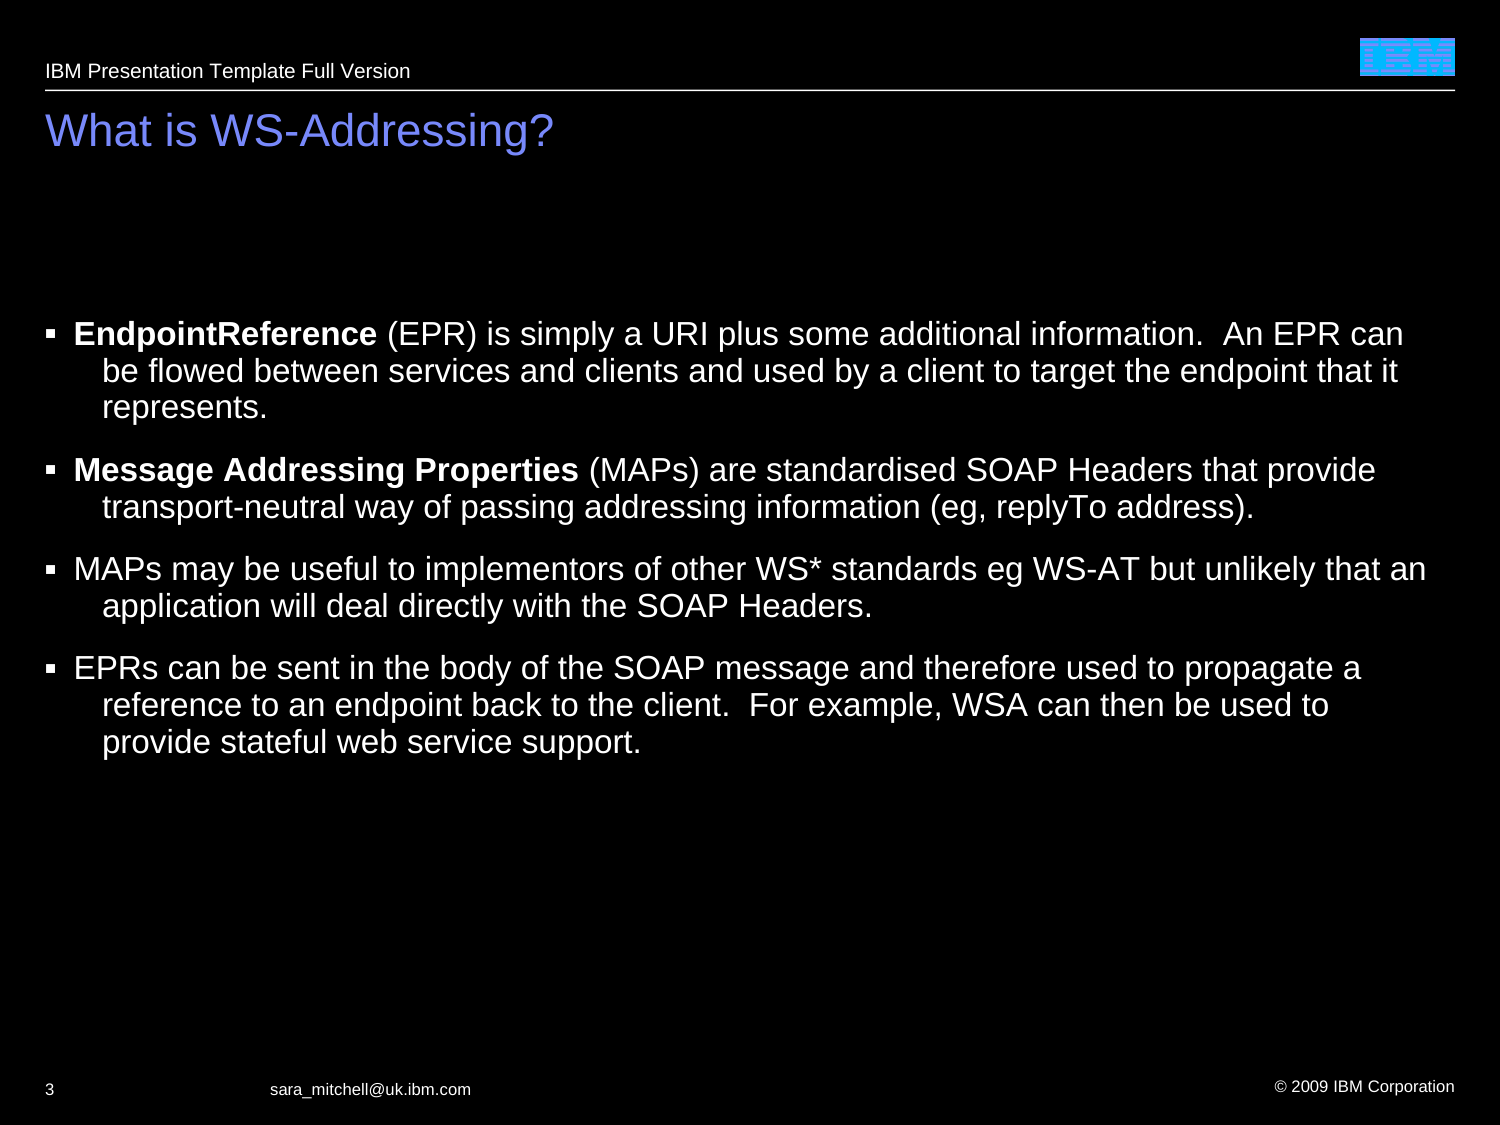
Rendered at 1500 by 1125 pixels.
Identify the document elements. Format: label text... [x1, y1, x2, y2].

text_box IBM Presentation Template Full Version [30, 37, 1306, 83]
list EndpointReference (EPR) is simply a URI plus some additional information. An EPR can be flowed between services and clients and used by a client to target the endpoint that it represents. Message Addressing Properties (MAPs) are standardised SOAP Headers that provide transport-neutral way of passing addressing information (eg, replyTo address). MAPs may be useful to implementors of other WS* standards eg WS-AT but unlikely that an application will deal directly with the SOAP Headers. EPRs can be sent in the body of the SOAP message and therefore used to propagate a reference to an endpoint back to the client. For example, WSA can then be used to provide stateful web service support. [30, 307, 1456, 1058]
title What is WS-Addressing? [30, 97, 1456, 218]
